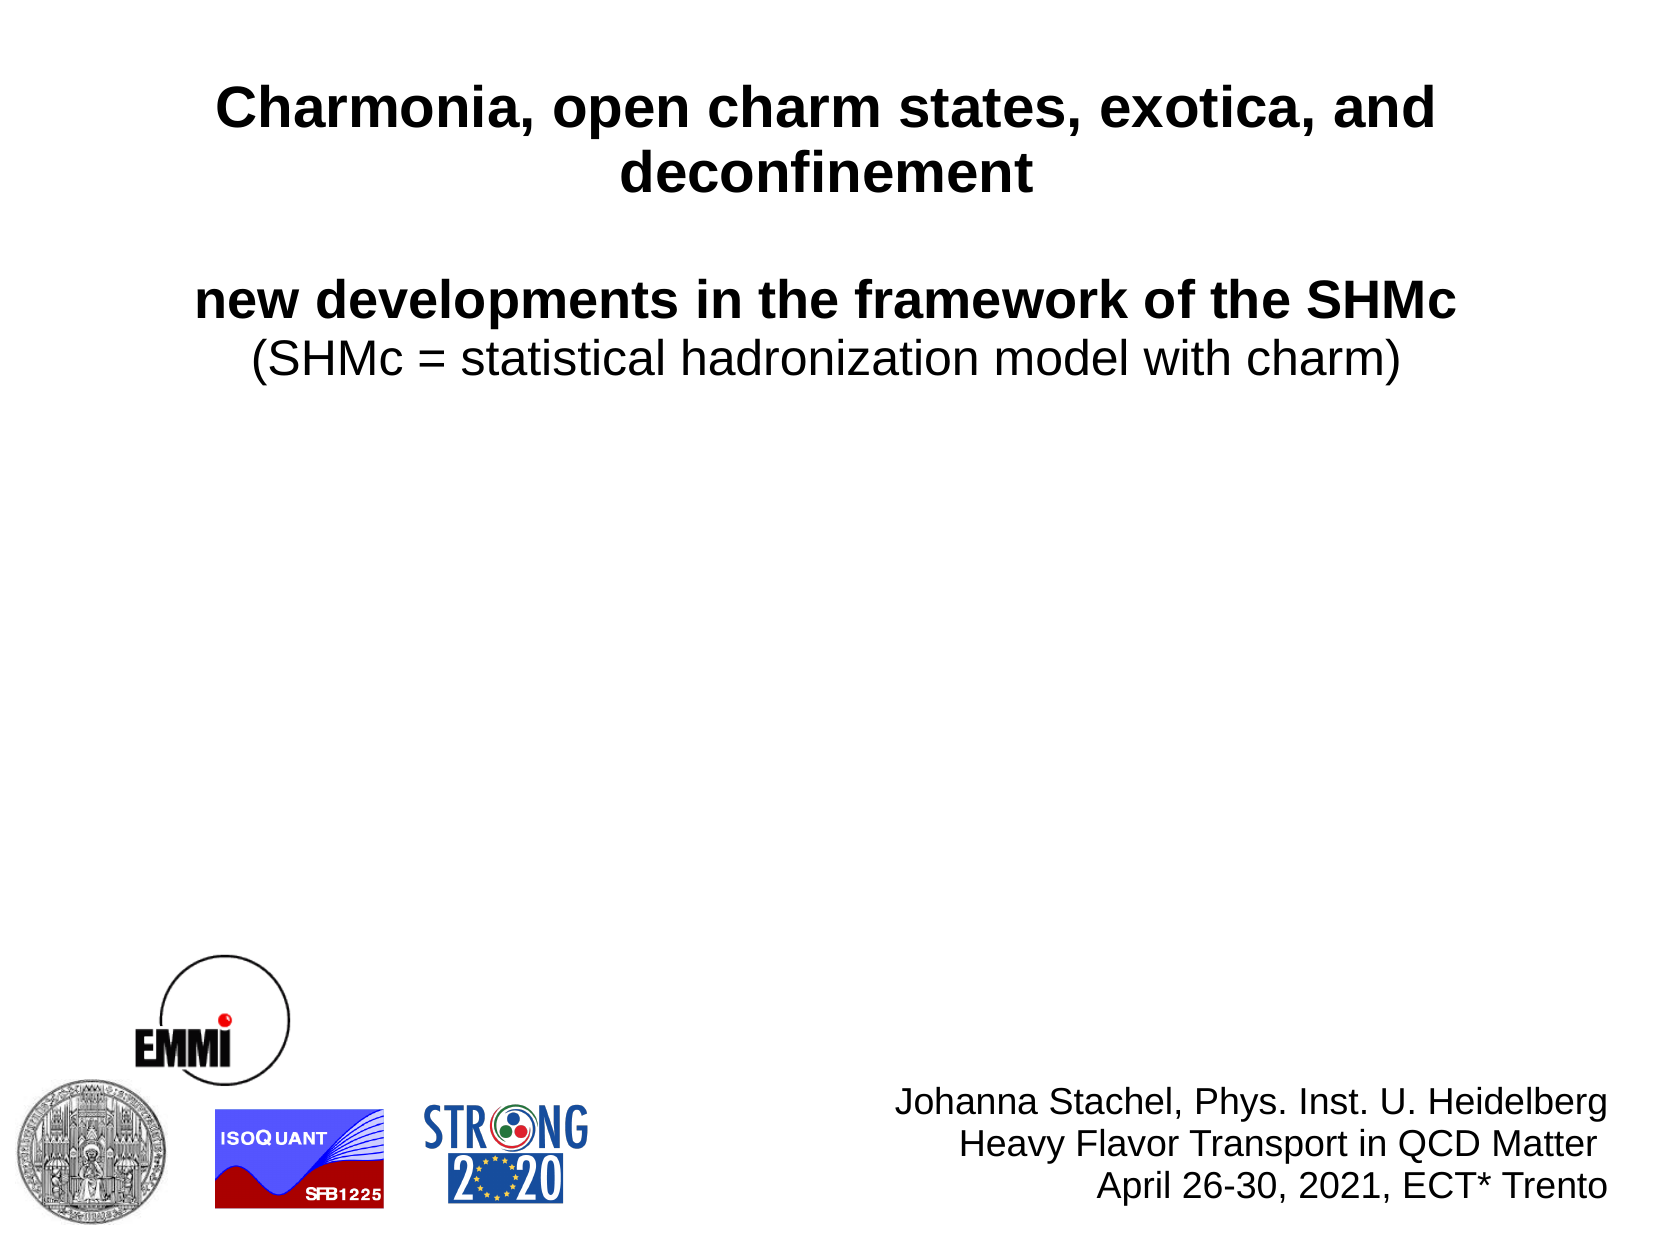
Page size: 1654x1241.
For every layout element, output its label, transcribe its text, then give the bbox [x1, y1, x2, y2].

picture [422, 1098, 590, 1216]
title Charmonia, open charm states, exotica, and deconfinement new developments in the framework of the SHMc (SHMc = statistical hadronization model with charm) [82, 9, 1571, 387]
picture [15, 917, 384, 1225]
text_box Johanna Stachel, Phys. Inst. U. Heidelberg Heavy Flavor Transport in QCD Matter April 26-30, 2021, ECT* Trento [168, 1031, 1624, 1215]
